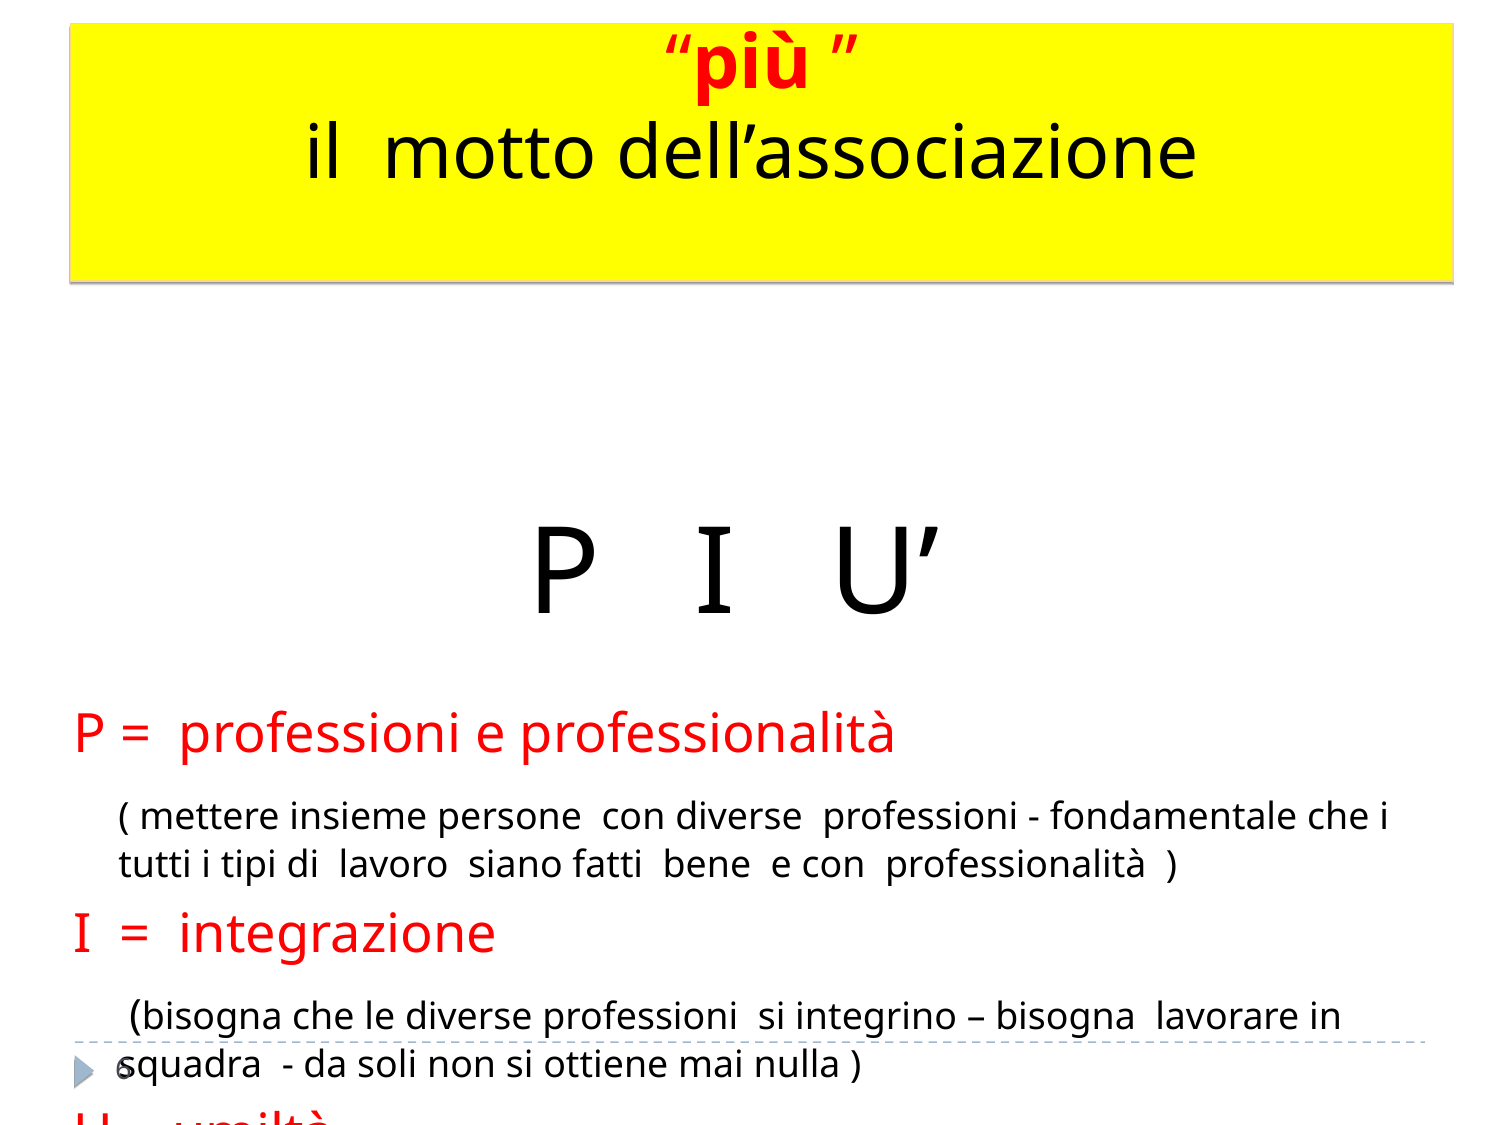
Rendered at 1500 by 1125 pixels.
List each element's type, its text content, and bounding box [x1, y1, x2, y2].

title “più ” il motto dell’associazione [70, 23, 1454, 282]
list P I U’ P = professioni e professionalità ( mettere insieme persone con diverse professioni - fondamentale che i tutti i tipi di lavoro siano fatti bene e con professionalità ) I = integrazione (bisogna che le diverse professioni si integrino – bisogna lavorare in squadra - da soli non si ottiene mai nulla ) U = umiltà (collaborare con rispetto della dignità delle persone con lo scopo di dare senso al lavoro di tutti e al volontariato) [58, 328, 1409, 1020]
slide_number <numero> [100, 1042, 426, 1103]
footer [475, 1042, 1051, 1103]
